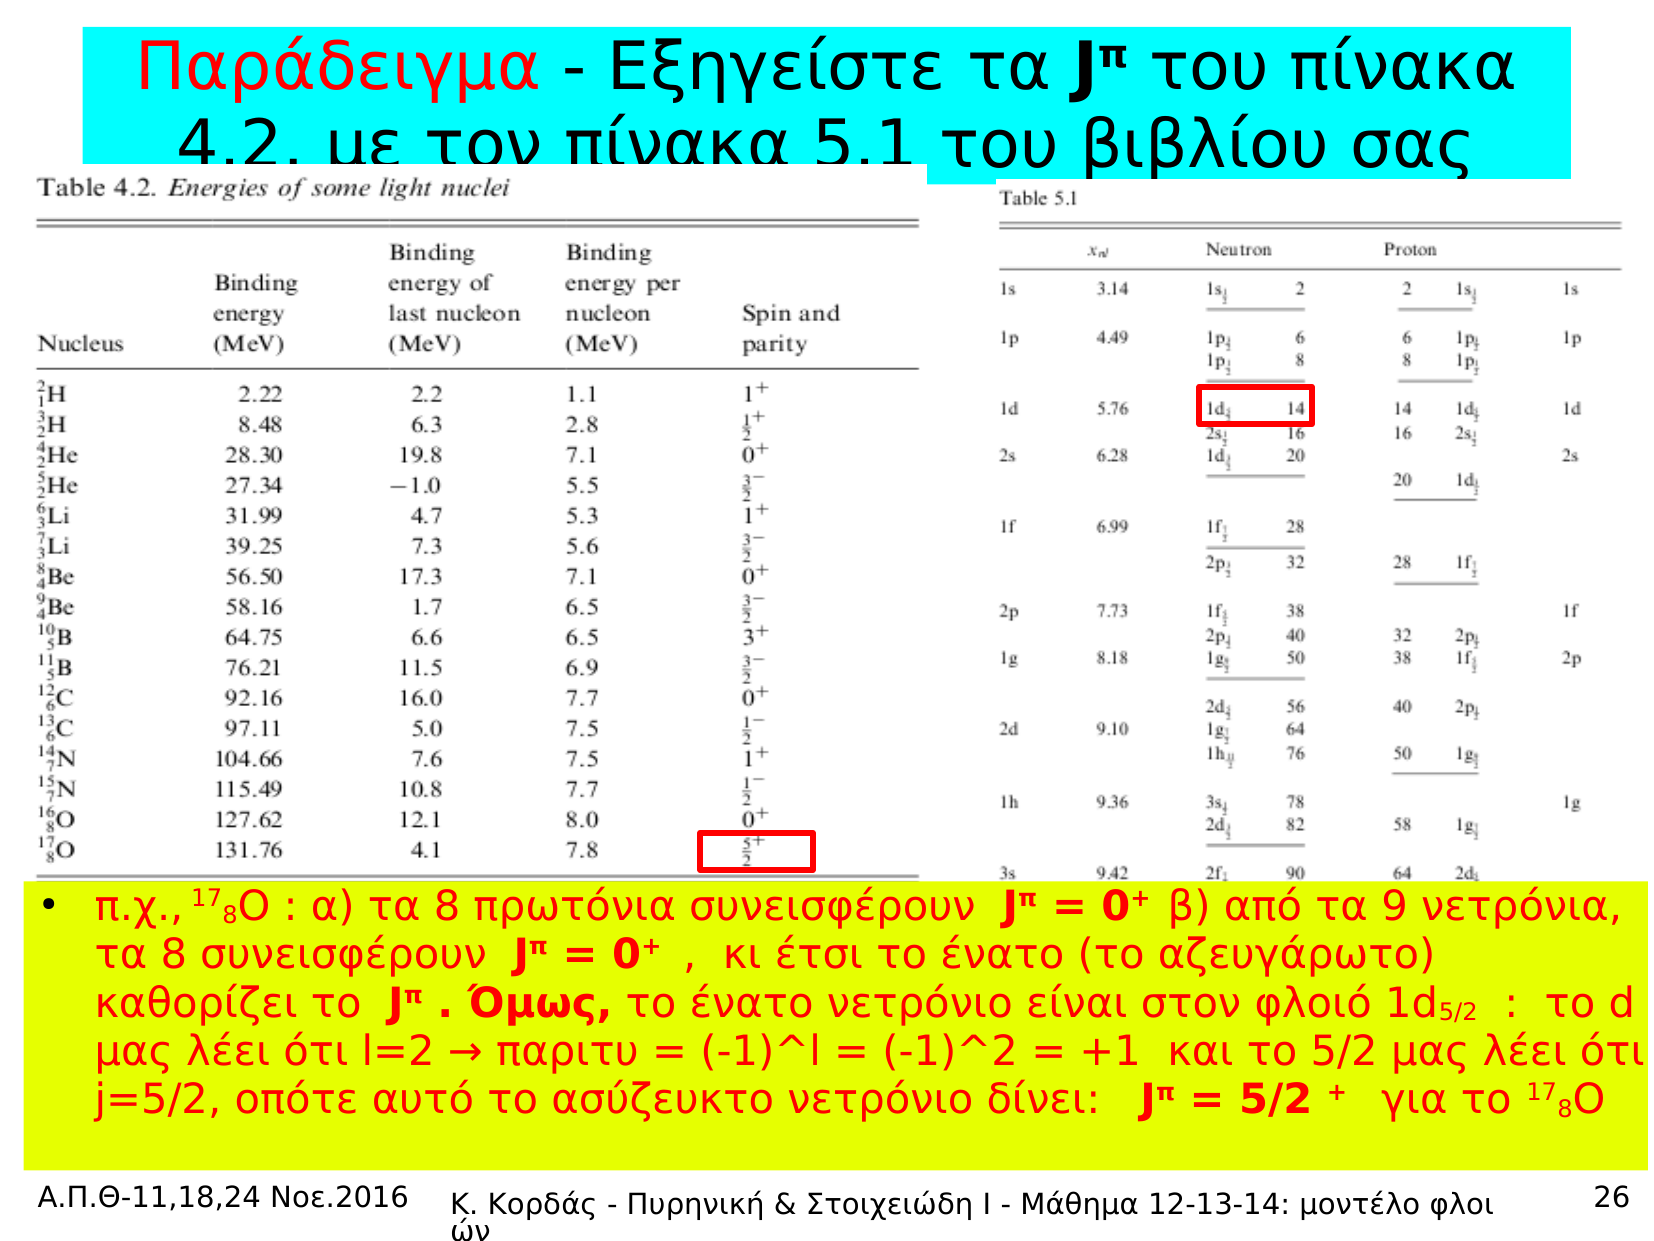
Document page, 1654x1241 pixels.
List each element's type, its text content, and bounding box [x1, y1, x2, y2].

title Παράδειγμα - Εξηγείστε τα Jπ του πίνακα 4.2, με τον πίνακα 5.1 του βιβλίου σας [82, 26, 1571, 185]
picture [24, 164, 927, 881]
picture [996, 179, 1630, 881]
text_box π.χ., 178Ο : α) τα 8 πρωτόνια συνεισφέρουν Jπ = 0+ β) από τα 9 νετρόνια, τα 8 συνεισφέρουν Jπ = 0+ , κι έτσι το ένατο (το αζευγάρωτο) καθορίζει το Jπ . Όμως, το ένατο νετρόνιο είναι στον φλοιό 1d5/2 : το d μας λέει ότι l=2 → παριτυ = (-1)^l = (-1)^2 = +1 και το 5/2 μας λέει ότι j=5/2, οπότε αυτό το ασύζευκτο νετρόνιο δίνει: Jπ = 5/2 + για το 178Ο [23, 881, 1648, 1171]
